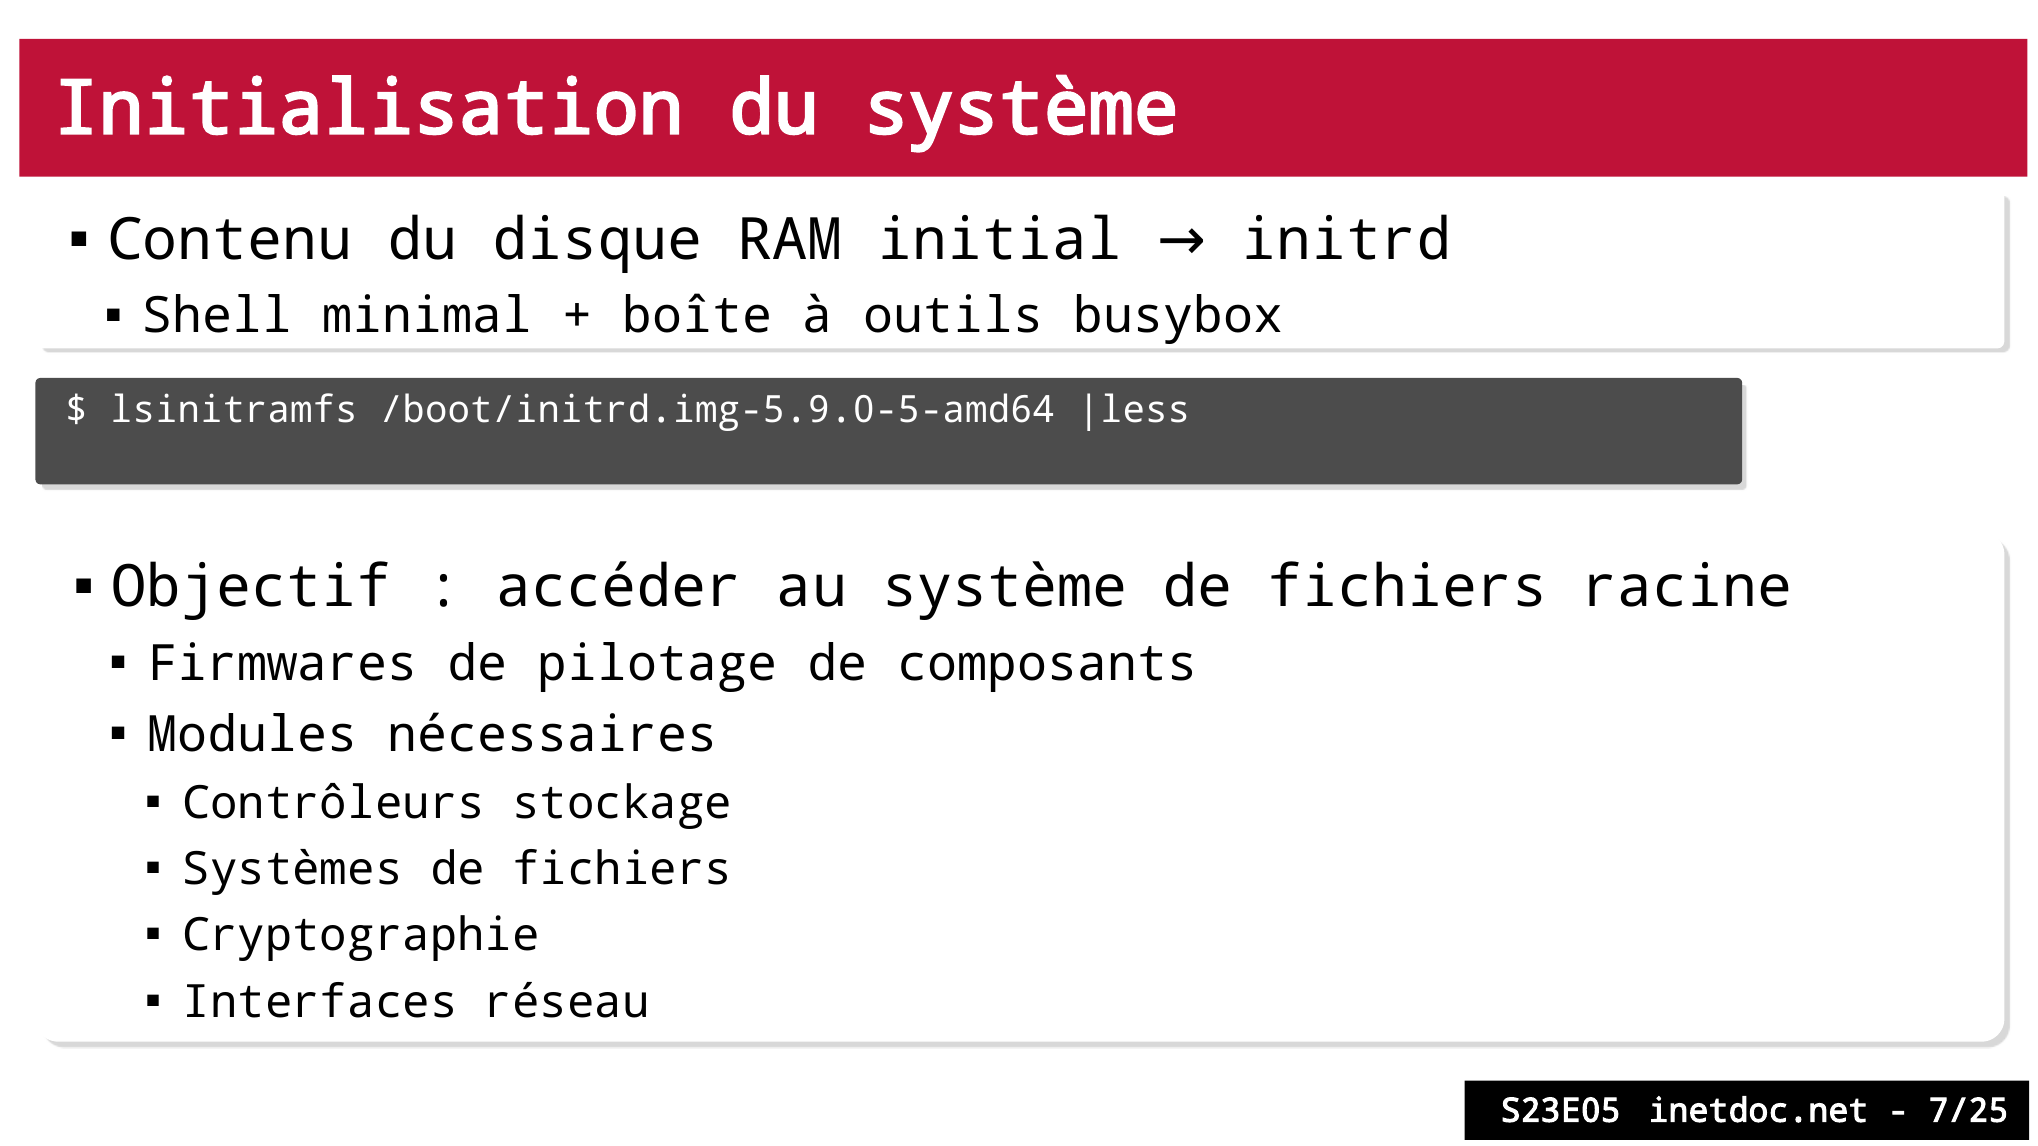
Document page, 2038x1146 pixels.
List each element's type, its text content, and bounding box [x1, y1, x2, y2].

text_box S23E05 inetdoc.net - <numéro>/25 [1464, 1080, 2030, 1140]
text_box Contenu du disque RAM initial → initrd Shell minimal + boîte à outils busybox [35, 188, 2005, 349]
text_box Objectif : accéder au système de fichiers racine Firmwares de pilotage de composants Modules nécessaires Contrôleurs stockage Systèmes de fichiers Cryptographie Interfaces réseau [35, 531, 2005, 1042]
text_box $ lsinitramfs /boot/initrd.img-5.9.0-5-amd64 |less [35, 377, 1743, 485]
text_box Initialisation du système [19, 38, 2028, 177]
